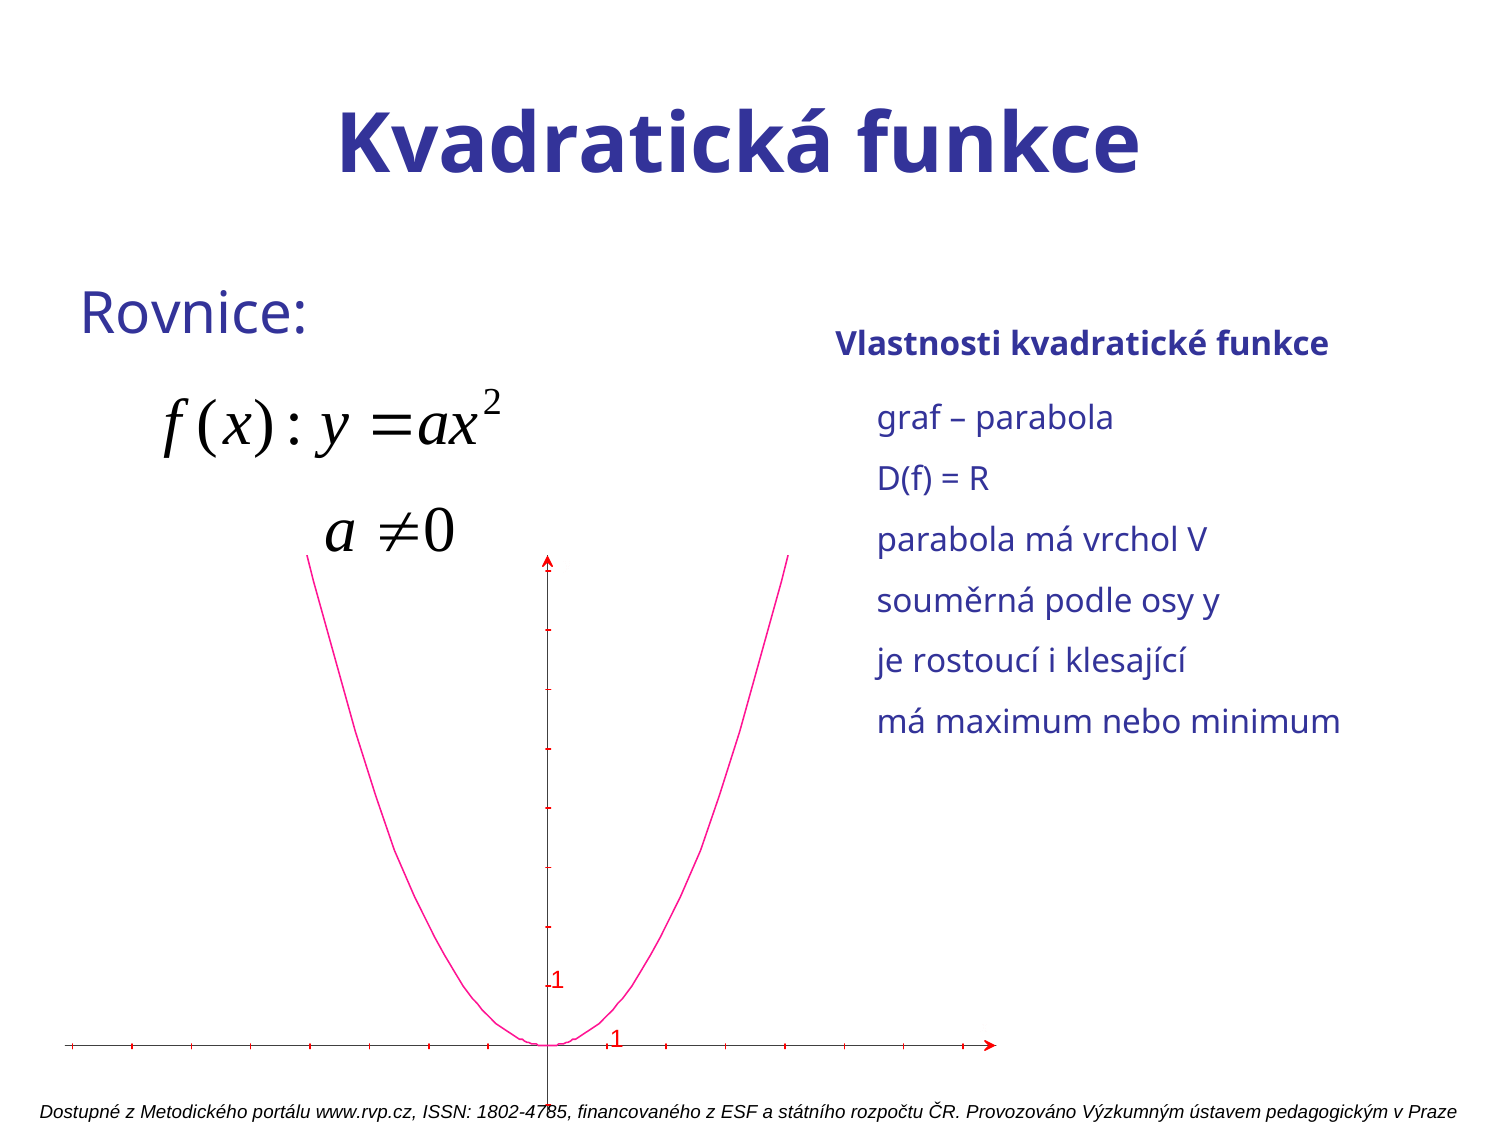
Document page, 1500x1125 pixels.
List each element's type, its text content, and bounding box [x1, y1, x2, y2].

chart [314, 491, 467, 555]
picture [64, 555, 1000, 1091]
text_box Kvadratická funkce [75, 45, 1426, 233]
chart [141, 373, 511, 472]
text_box graf – parabola D(f) = R parabola má vrchol V souměrná podle osy y je rostoucí i klesající má maximum nebo minimum [861, 388, 1500, 748]
text_box Vlastnosti kvadratické funkce [820, 314, 1353, 370]
text_box Rovnice: [64, 267, 1483, 353]
text_box Dostupné z Metodického portálu www.rvp.cz, ISSN: 1802-4785, financovaného z ESF a státního rozpočtu ČR. Provozováno Výzkumným ústavem pedagogickým v Praze [24, 1091, 1477, 1125]
